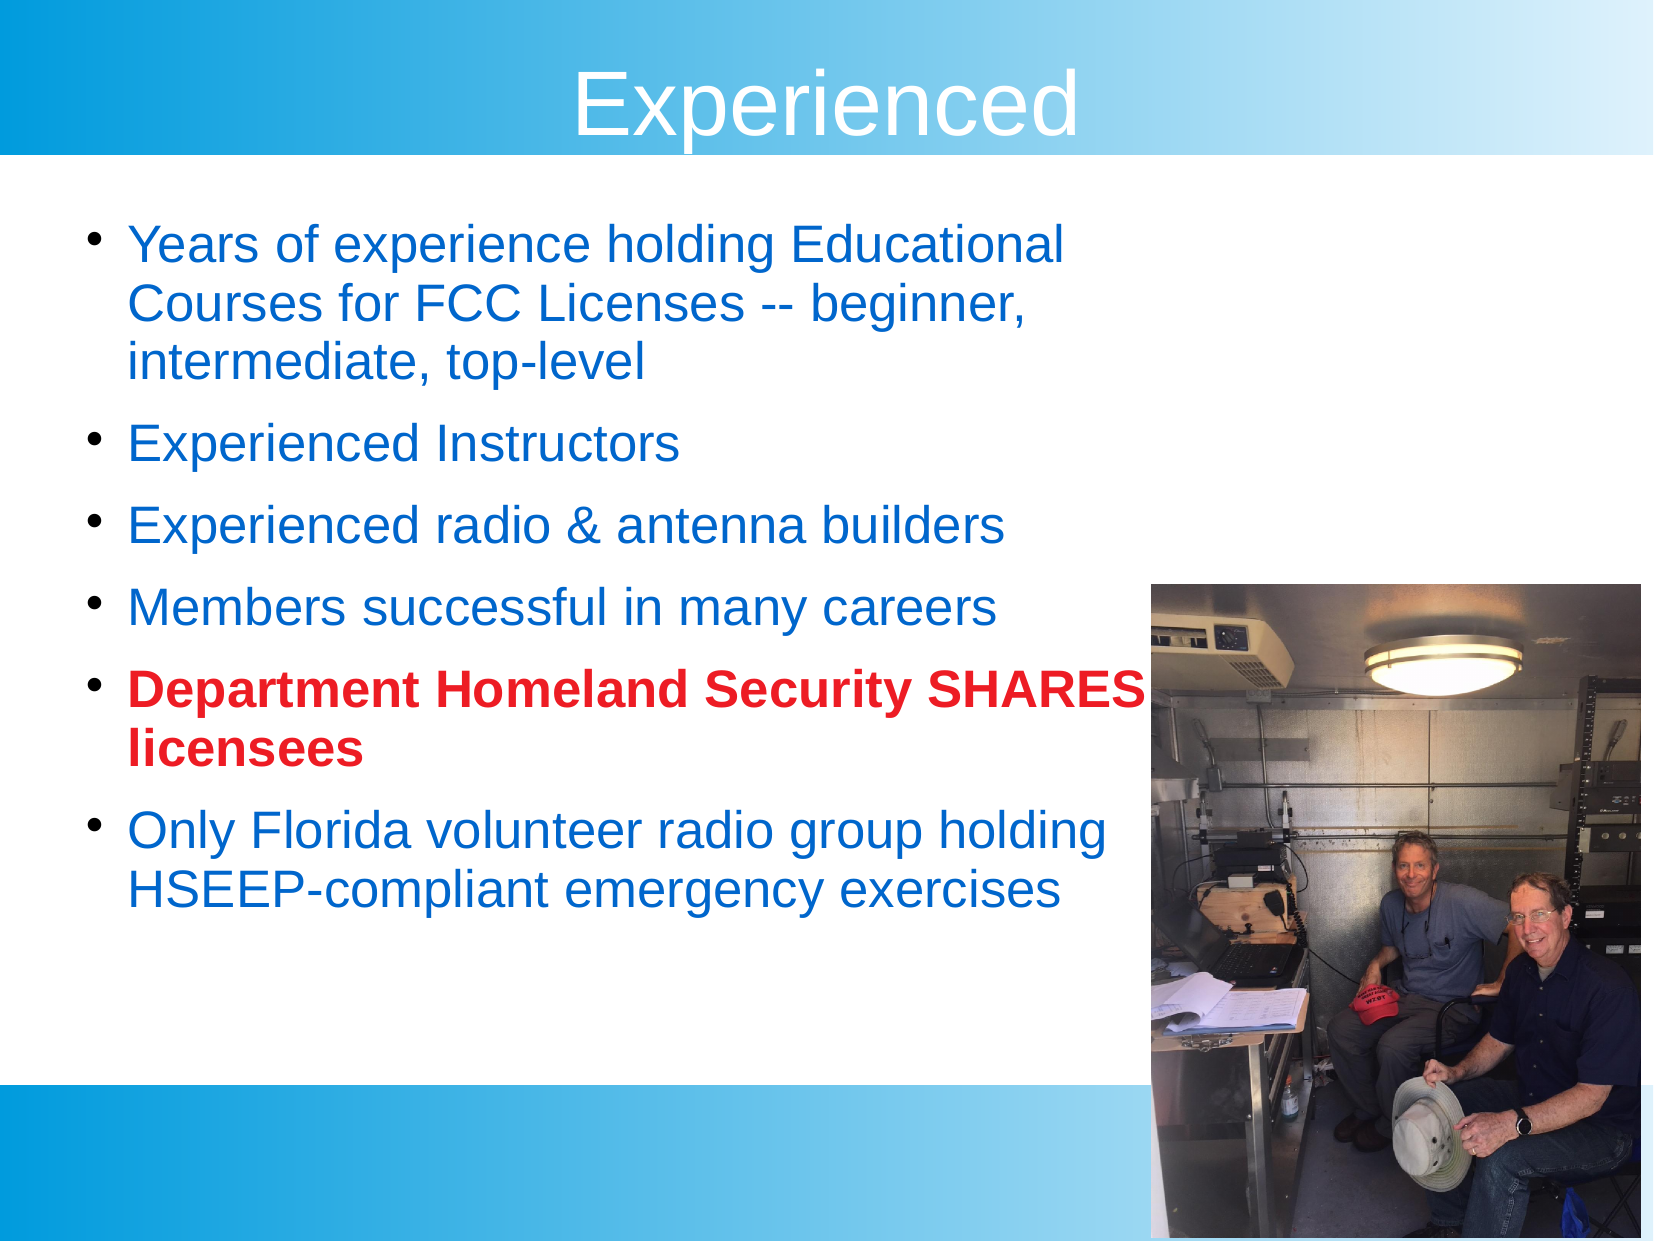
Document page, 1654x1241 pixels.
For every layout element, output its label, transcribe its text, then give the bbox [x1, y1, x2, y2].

list Years of experience holding Educational Courses for FCC Licenses -- beginner, intermediate, top-level Experienced Instructors Experienced radio & antenna builders Members successful in many careers Department Homeland Security SHARES licensees Only Florida volunteer radio group holding HSEEP-compliant emergency exercises [71, 210, 1186, 930]
picture [1151, 584, 1641, 1238]
title Experienced [82, 49, 1571, 155]
